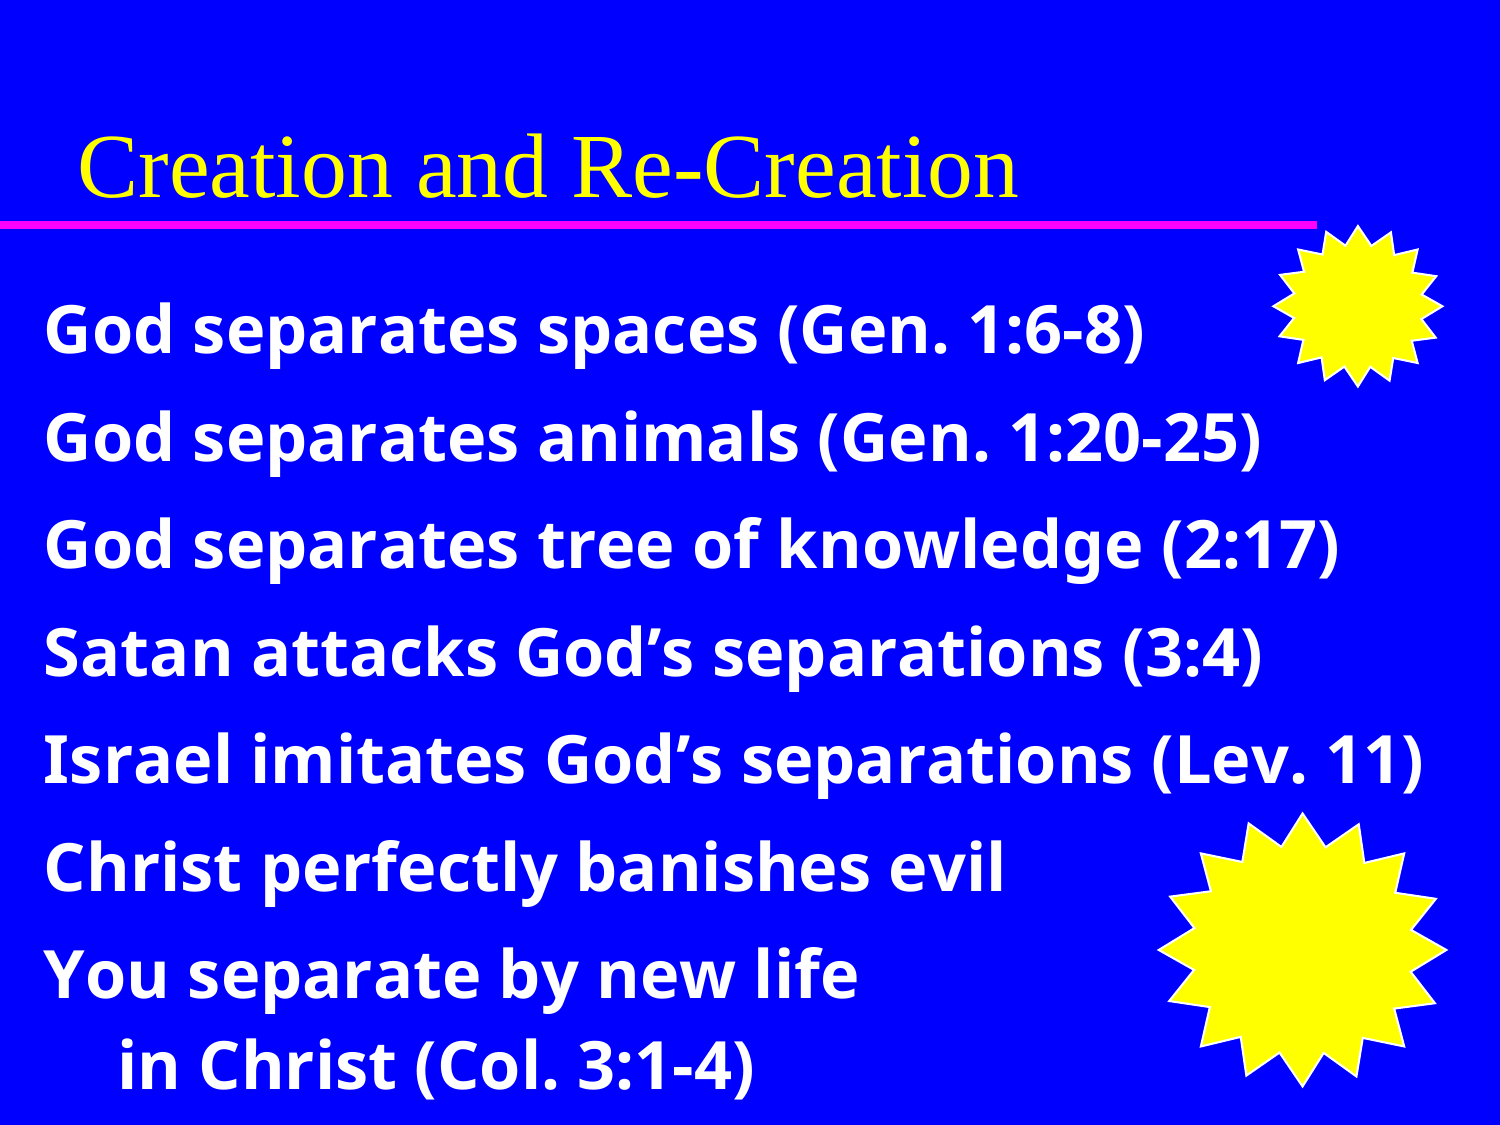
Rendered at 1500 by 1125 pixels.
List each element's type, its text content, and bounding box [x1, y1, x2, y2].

title Creation and Re-Creation [62, 43, 1338, 225]
list God separates spaces (Gen. 1:6-8) God separates animals (Gen. 1:20-25) God separates tree of knowledge (2:17) Satan attacks God’s separations (3:4) Israel imitates God’s separations (Lev. 11) Christ perfectly banishes evil You separate by new life in Christ (Col. 3:1-4) [28, 275, 1463, 1125]
text_box [1273, 226, 1443, 387]
